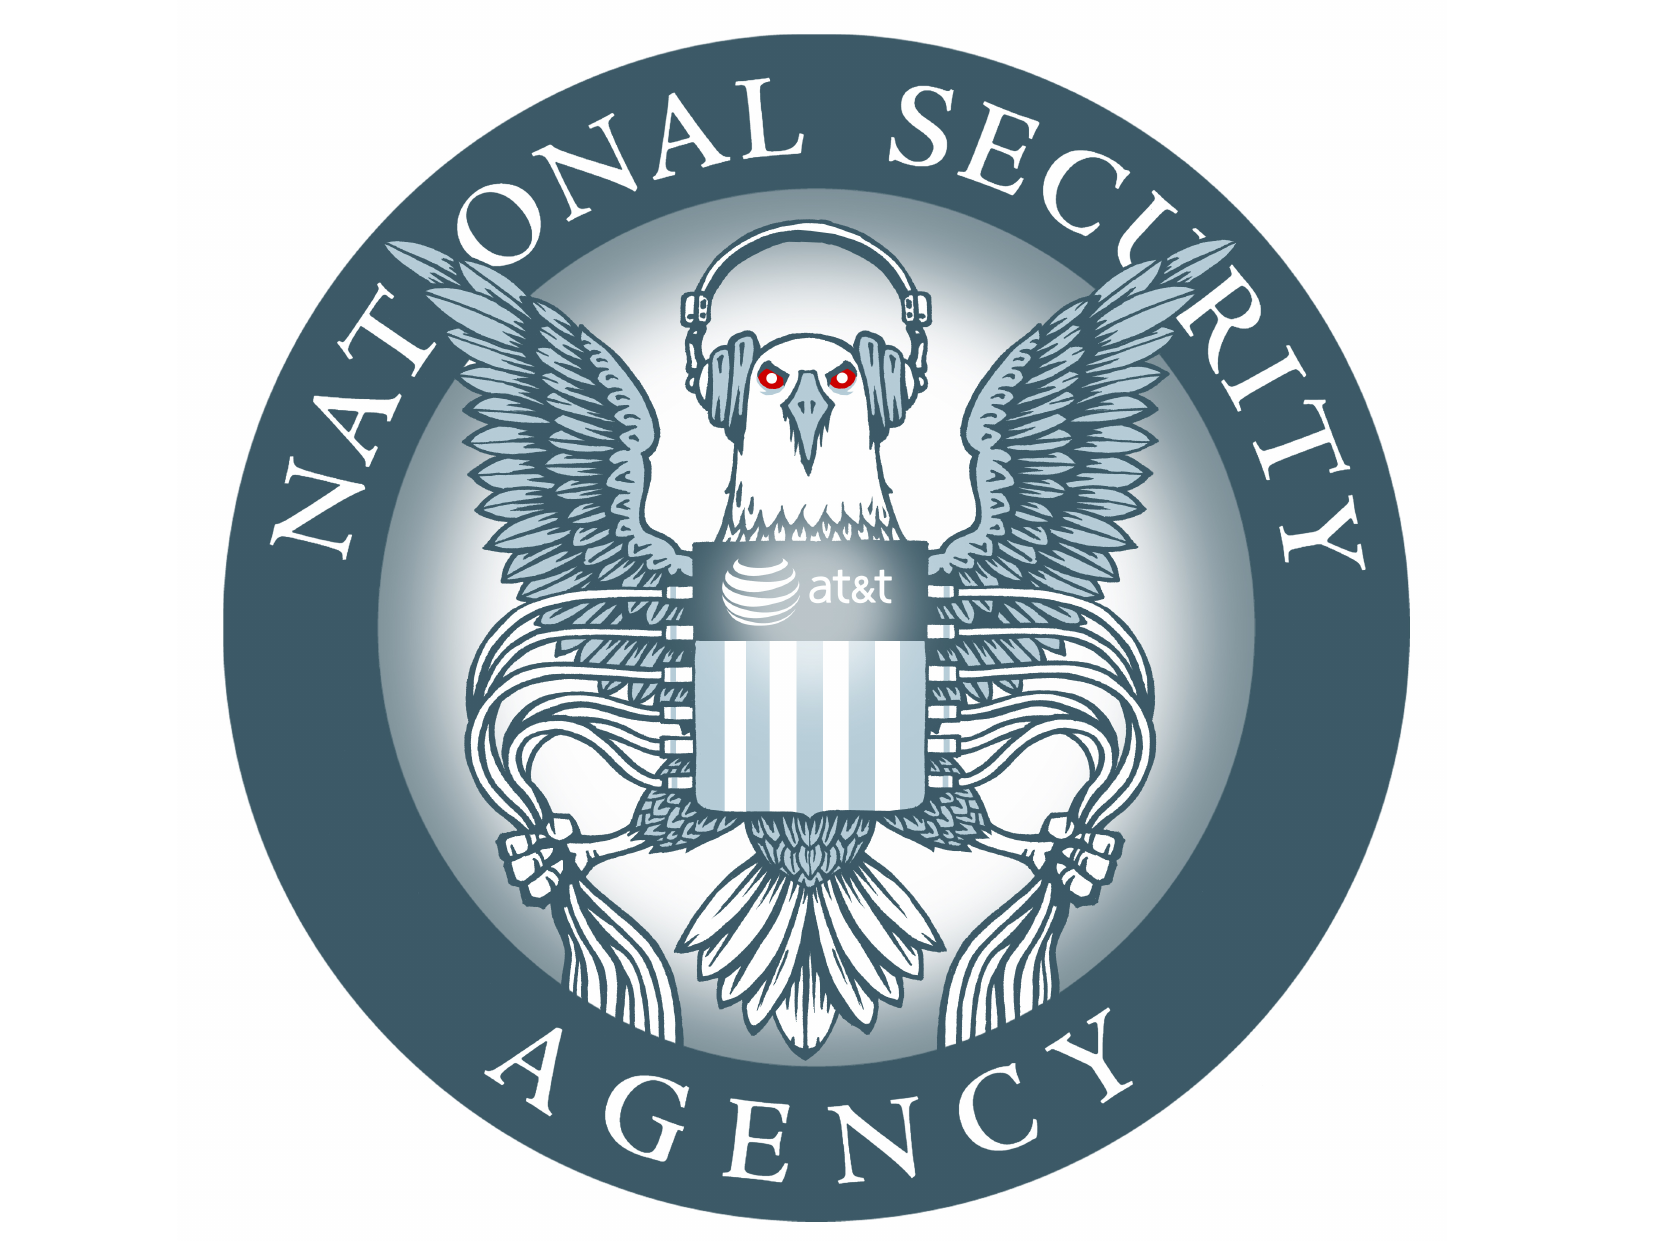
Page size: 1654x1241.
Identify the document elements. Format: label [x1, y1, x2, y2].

picture [177, 0, 1447, 1241]
